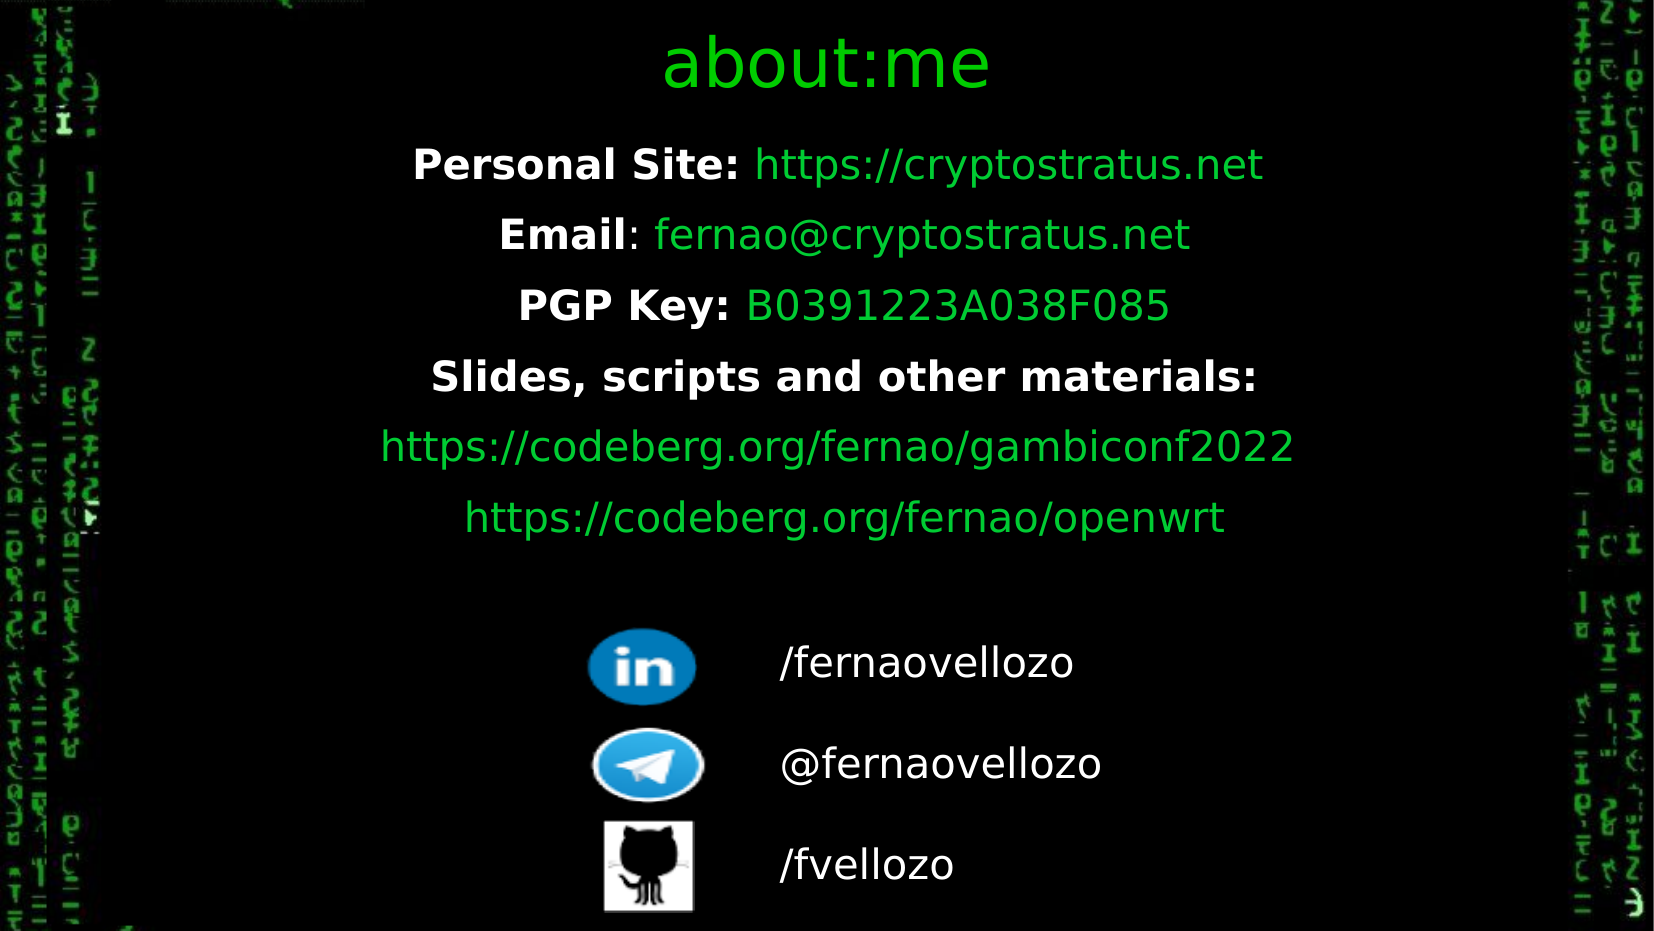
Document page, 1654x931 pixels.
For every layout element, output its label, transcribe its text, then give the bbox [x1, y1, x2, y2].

list Personal Site: https://cryptostratus.net Email: fernao@cryptostratus.net PGP Key: B0391223A038F085 Slides, scripts and other materials: https://codeberg.org/fernao/gambiconf2022 https://codeberg.org/fernao/openwrt [64, 140, 1554, 681]
picture [0, 0, 1654, 931]
title about:me [82, 18, 1571, 109]
list /fernaovellozo @fernaovellozo /fvellozo [708, 537, 1249, 901]
